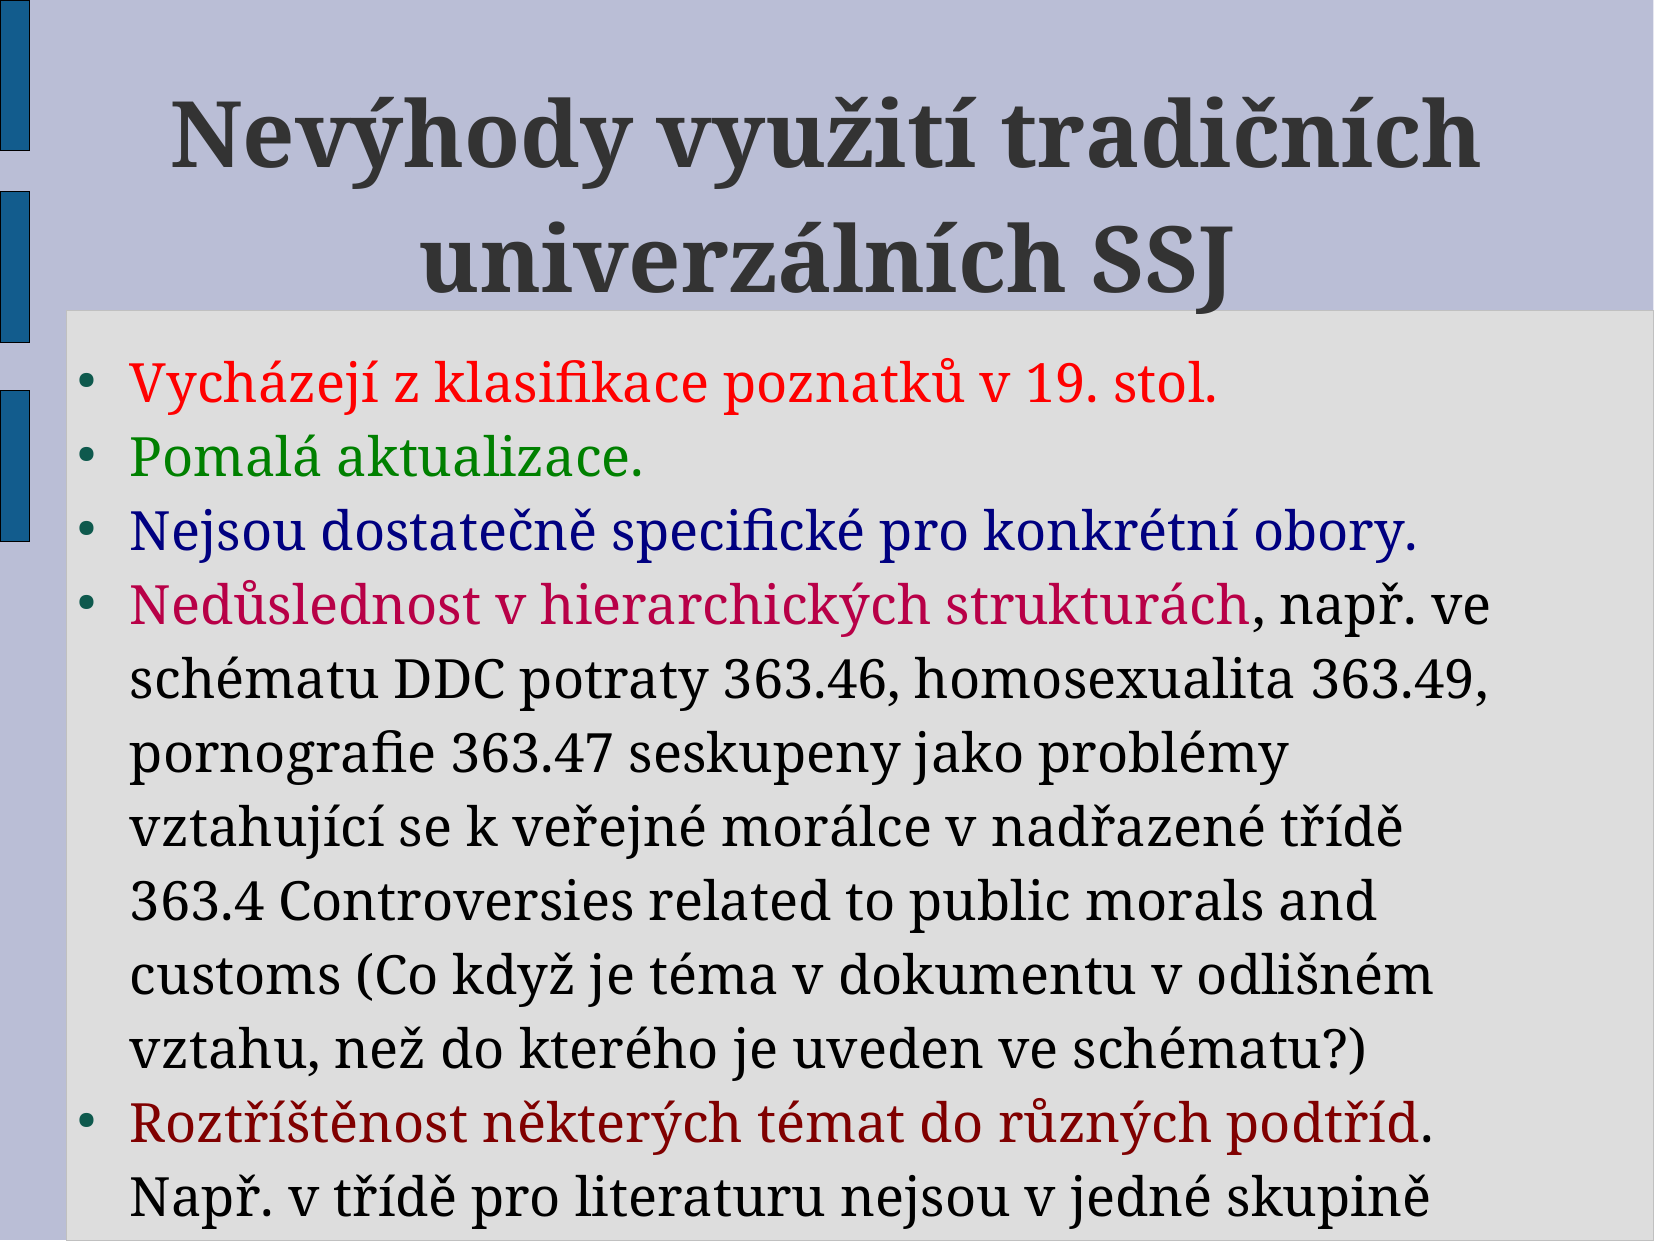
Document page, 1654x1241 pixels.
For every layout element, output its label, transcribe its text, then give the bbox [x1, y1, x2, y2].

list Vycházejí z klasifikace poznatků v 19. stol. Pomalá aktualizace. Nejsou dostatečně specifické pro konkrétní obory. Nedůslednost v hierarchických strukturách, např. ve schématu DDC potraty 363.46, homosexualita 363.49, pornografie 363.47 seskupeny jako problémy vztahující se k veřejné morálce v nadřazené třídě 363.4 Controversies related to public morals and customs (Co když je téma v dokumentu v odlišném vztahu, než do kterého je uveden ve schématu?) Roztříštěnost některých témat do různých podtříd. Např. v třídě pro literaturu nejsou v jedné skupině poetická díla, ale jsou rozdělena do jednotlivých podtříd. [59, 344, 1534, 1145]
title Nevýhody využití tradičních univerzálních SSJ [121, 90, 1534, 299]
